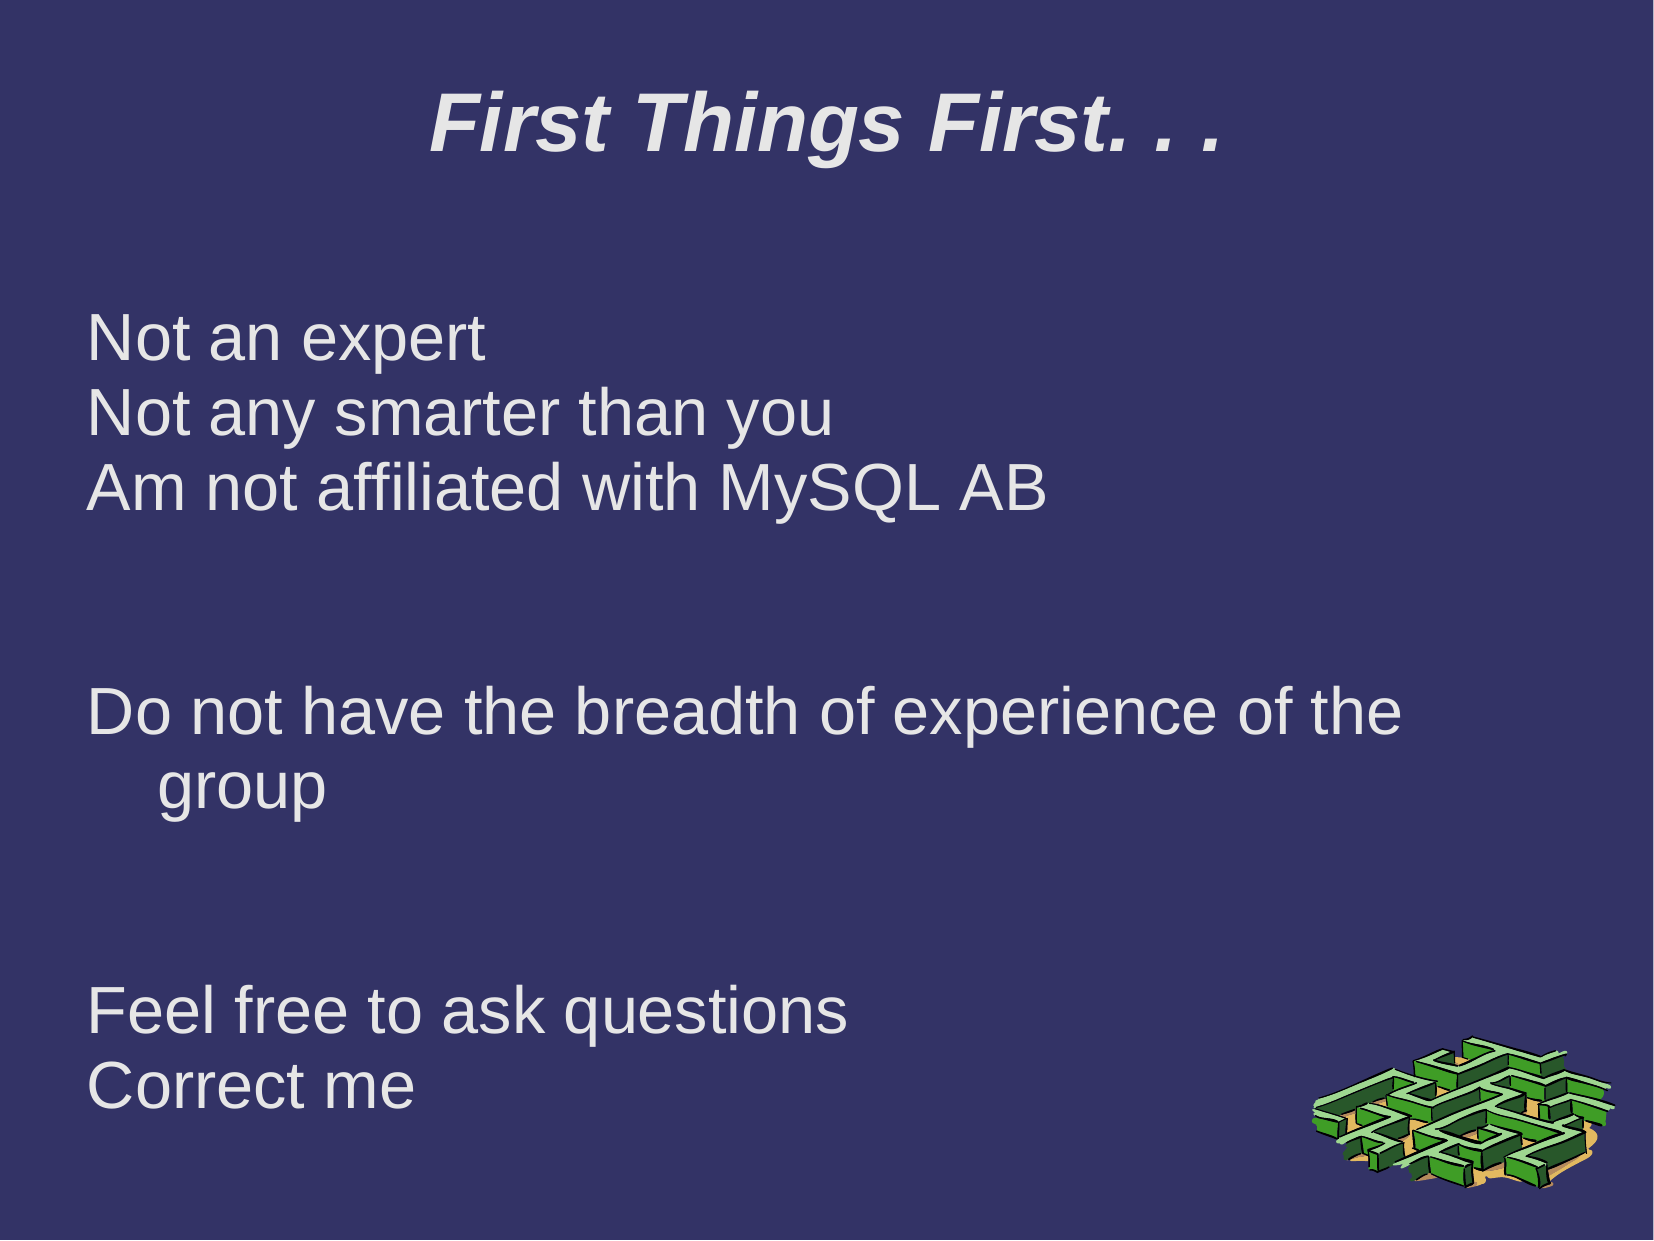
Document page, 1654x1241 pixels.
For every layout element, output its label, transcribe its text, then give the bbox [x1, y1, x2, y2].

title First Things First. . . [121, 19, 1534, 227]
list Not an expert Not any smarter than you Am not affiliated with MySQL AB Do not have the breadth of experience of the group Feel free to ask questions Correct me [75, 300, 1538, 1123]
